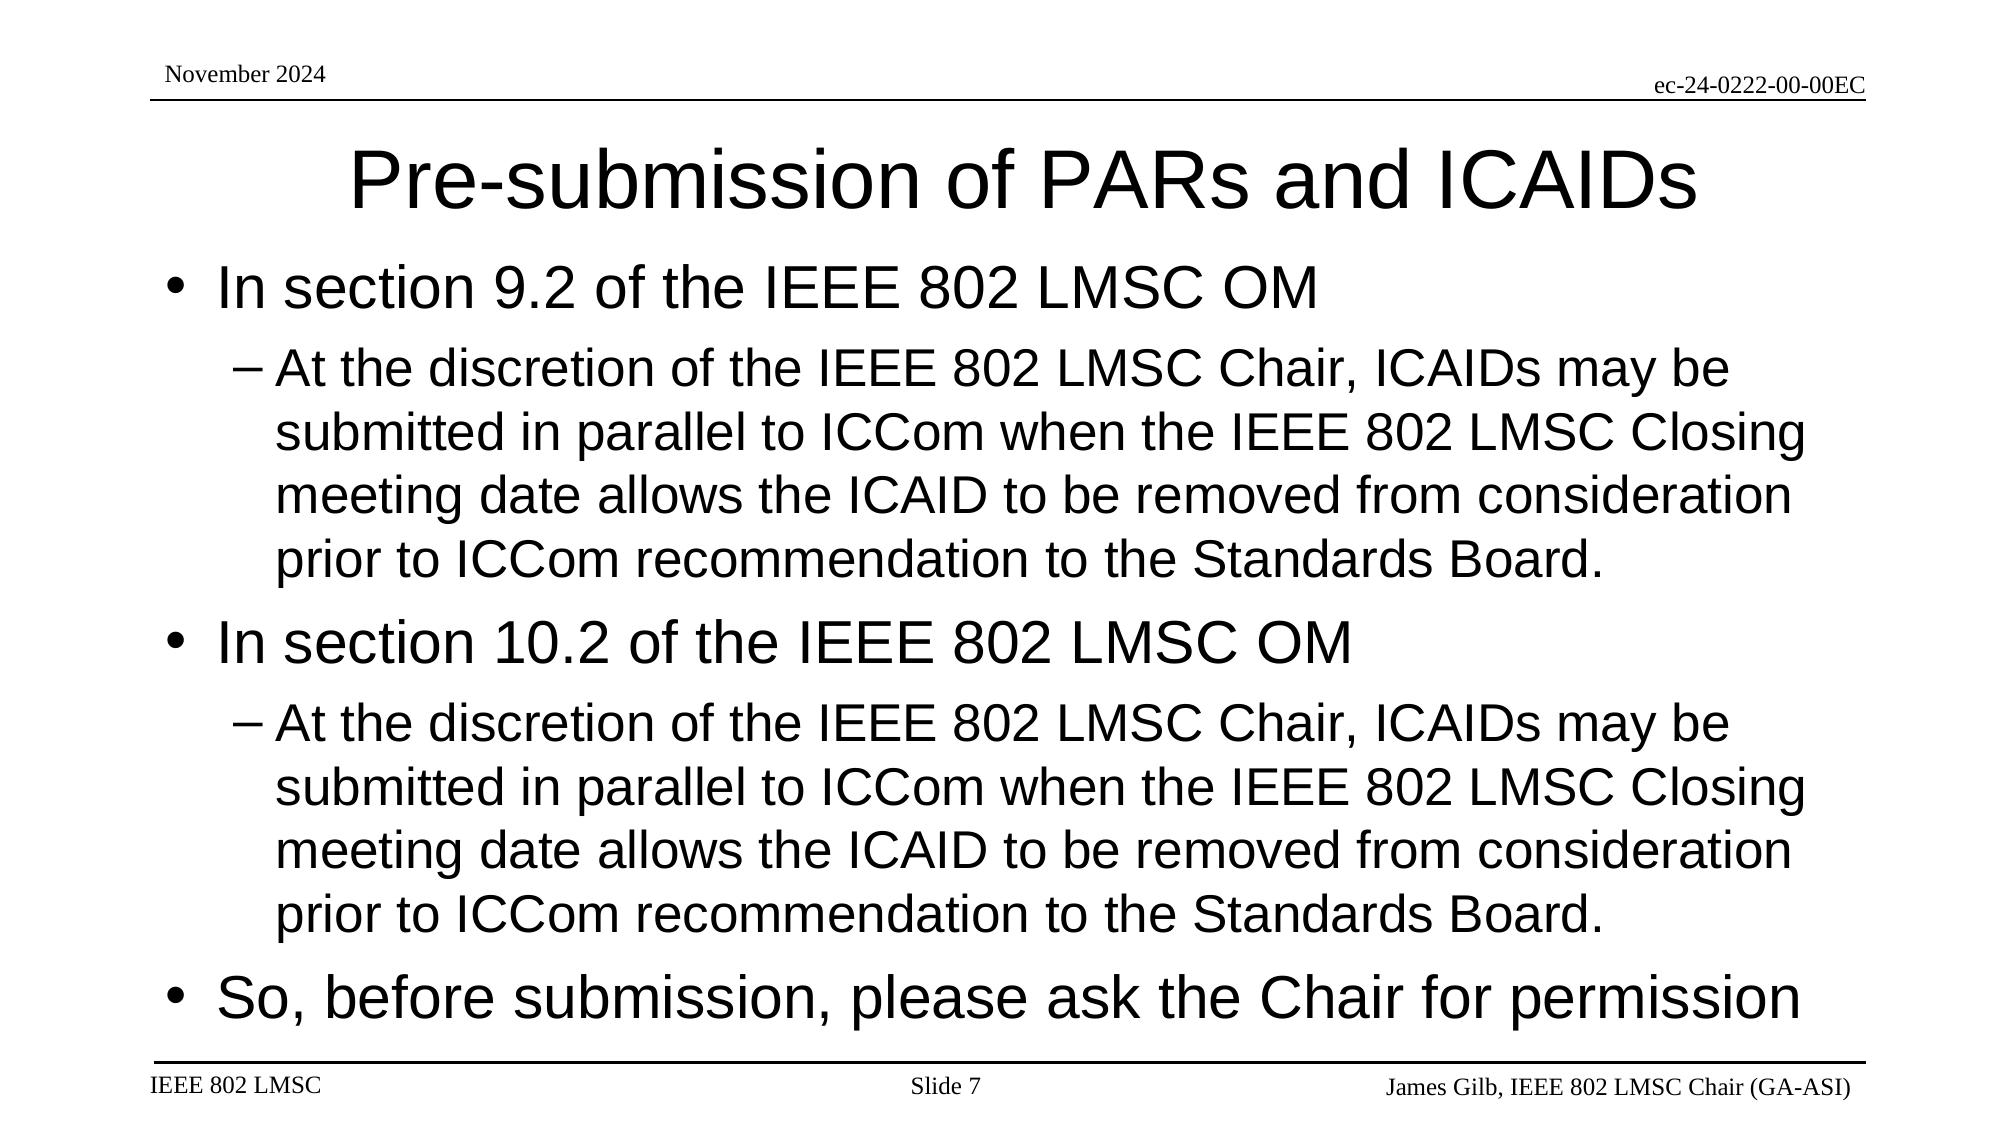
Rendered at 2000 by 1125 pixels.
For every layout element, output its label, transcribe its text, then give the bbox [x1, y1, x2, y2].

list In section 9.2 of the IEEE 802 LMSC OM At the discretion of the IEEE 802 LMSC Chair, ICAIDs may be submitted in parallel to ICCom when the IEEE 802 LMSC Closing meeting date allows the ICAID to be removed from consideration prior to ICCom recommendation to the Standards Board. In section 10.2 of the IEEE 802 LMSC OM At the discretion of the IEEE 802 LMSC Chair, ICAIDs may be submitted in parallel to ICCom when the IEEE 802 LMSC Closing meeting date allows the ICAID to be removed from consideration prior to ICCom recommendation to the Standards Board. So, before submission, please ask the Chair for permission [149, 239, 1900, 1051]
title Pre-submission of PARs and ICAIDs [149, 112, 1900, 238]
